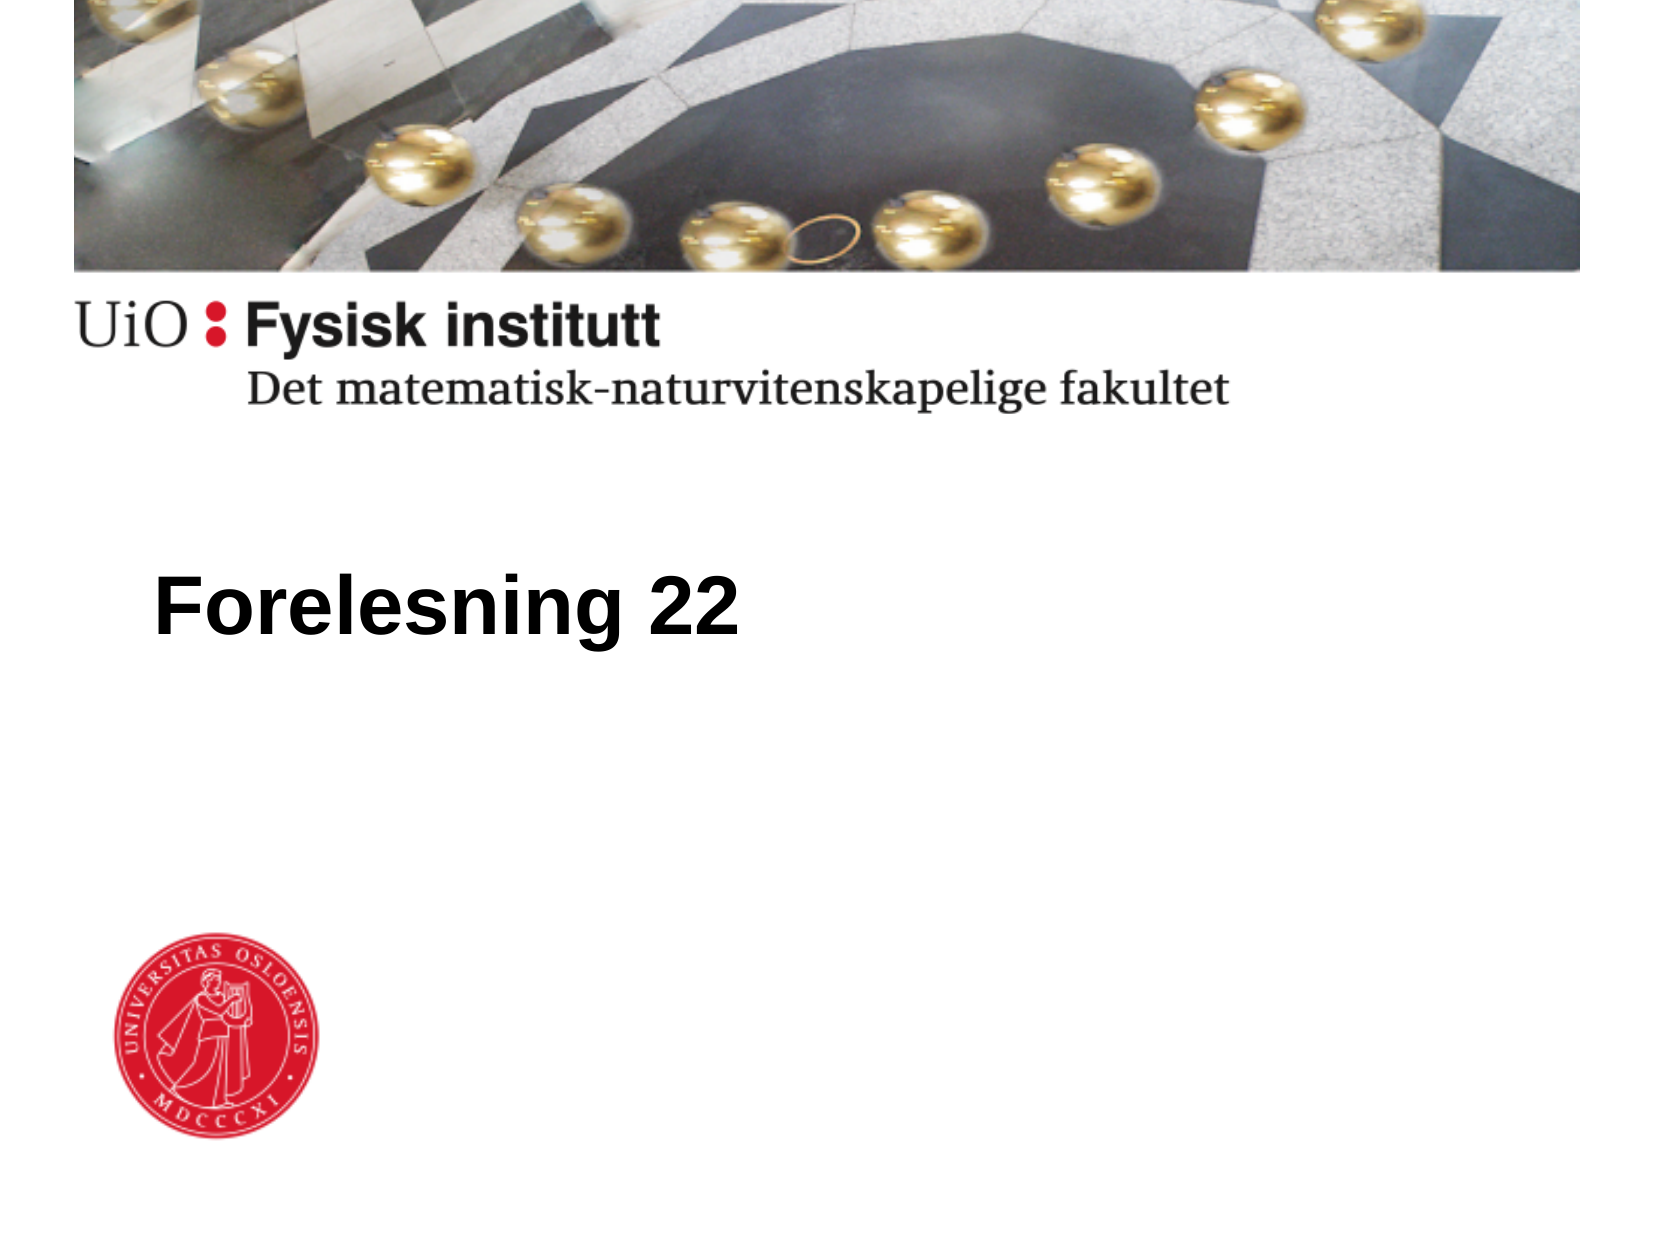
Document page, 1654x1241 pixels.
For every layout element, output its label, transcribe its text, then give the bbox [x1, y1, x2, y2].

picture [74, 0, 1580, 280]
picture [72, 292, 1238, 420]
picture [109, 927, 326, 1147]
subtitle Forelesning 22 [153, 545, 1418, 666]
